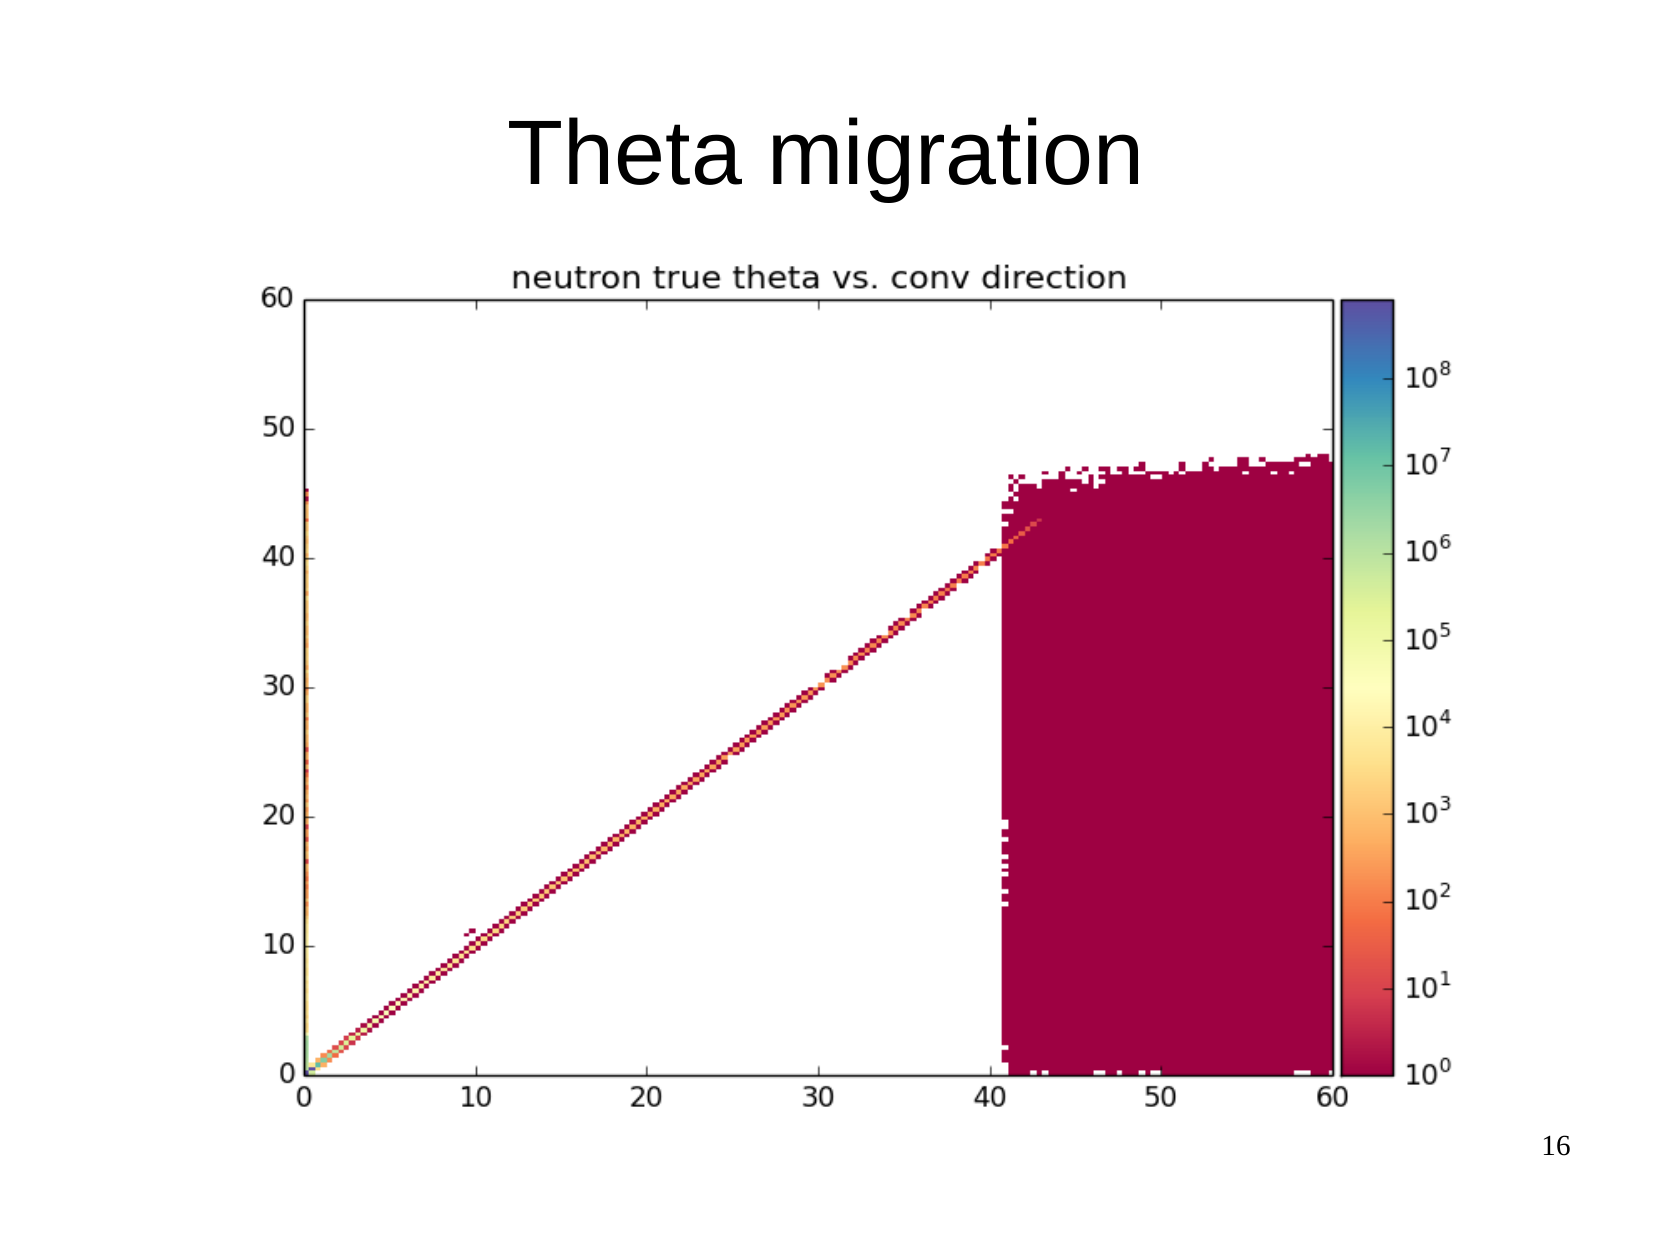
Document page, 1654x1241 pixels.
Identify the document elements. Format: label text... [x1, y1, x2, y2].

title Theta migration [82, 49, 1571, 257]
picture [137, 224, 1473, 1171]
